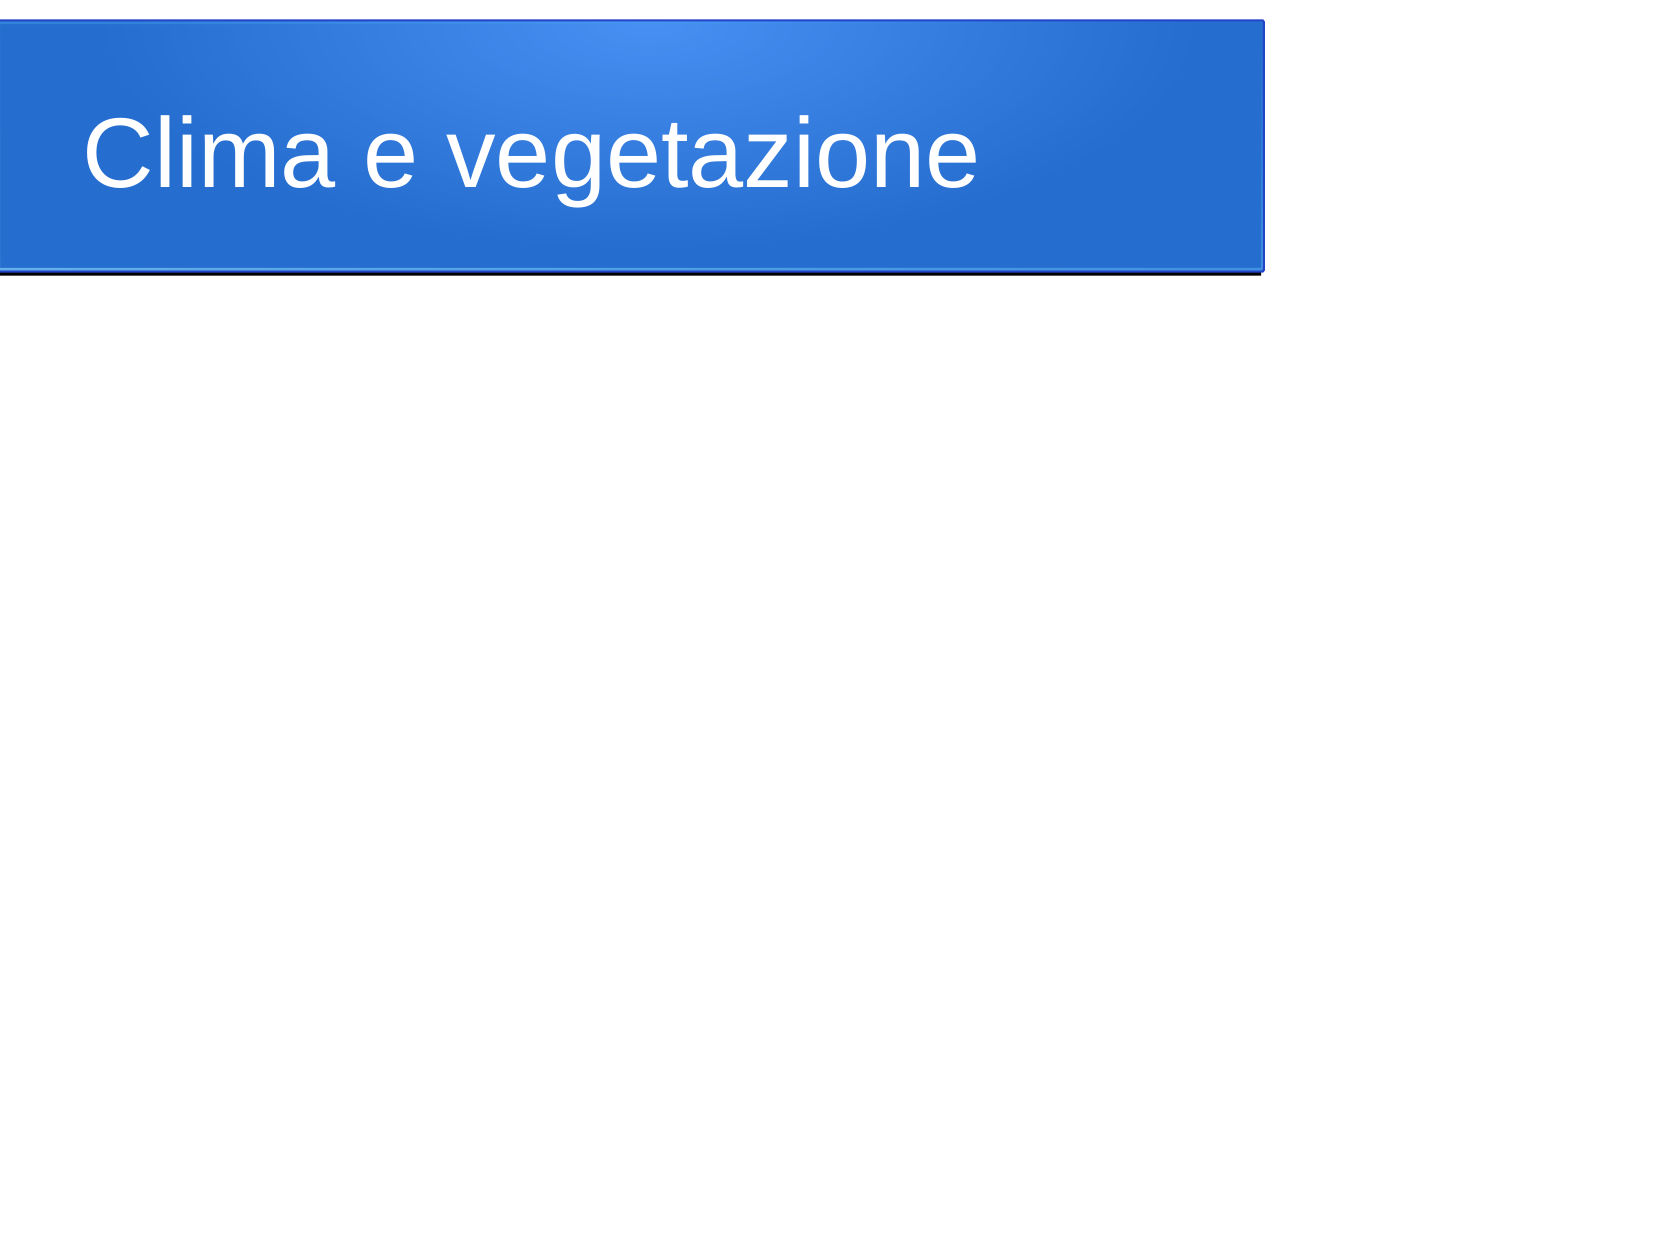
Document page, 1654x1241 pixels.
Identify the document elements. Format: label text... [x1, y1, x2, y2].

title Clima e vegetazione [82, 49, 1250, 257]
